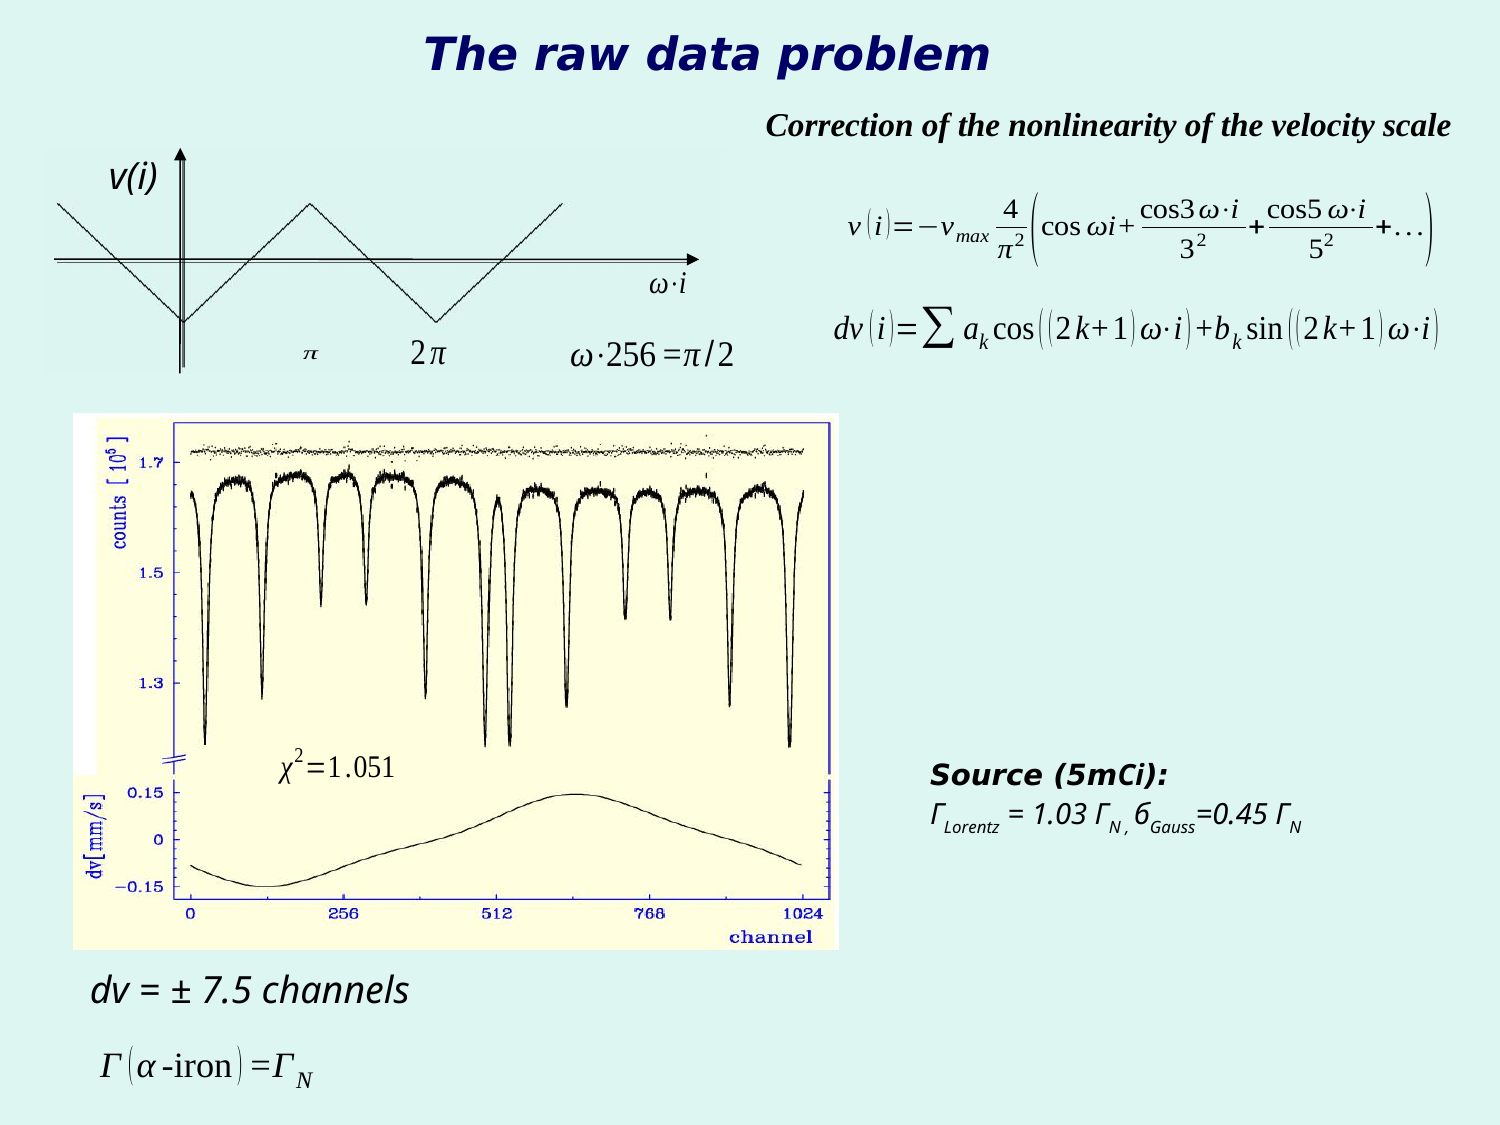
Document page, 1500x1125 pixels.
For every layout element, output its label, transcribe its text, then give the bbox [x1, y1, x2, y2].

text_box dv = ± 7.5 channels [75, 959, 837, 1020]
chart [561, 334, 746, 376]
picture [181, 148, 727, 374]
chart [840, 189, 1445, 269]
picture [45, 148, 179, 374]
chart [270, 744, 406, 785]
chart [295, 343, 332, 365]
chart [825, 305, 1449, 355]
text_box v(i) [93, 144, 189, 205]
text_box The raw data problem [407, 17, 1064, 88]
chart [88, 1044, 328, 1094]
chart [402, 333, 460, 374]
chart [642, 265, 697, 301]
text_box Source (5mCi): ГLorentz = 1.03 ГN , бGauss=0.45 ГN [915, 748, 1412, 858]
text_box Correction of the nonlinearity of the velocity scale [749, 95, 1477, 191]
picture [73, 413, 839, 950]
